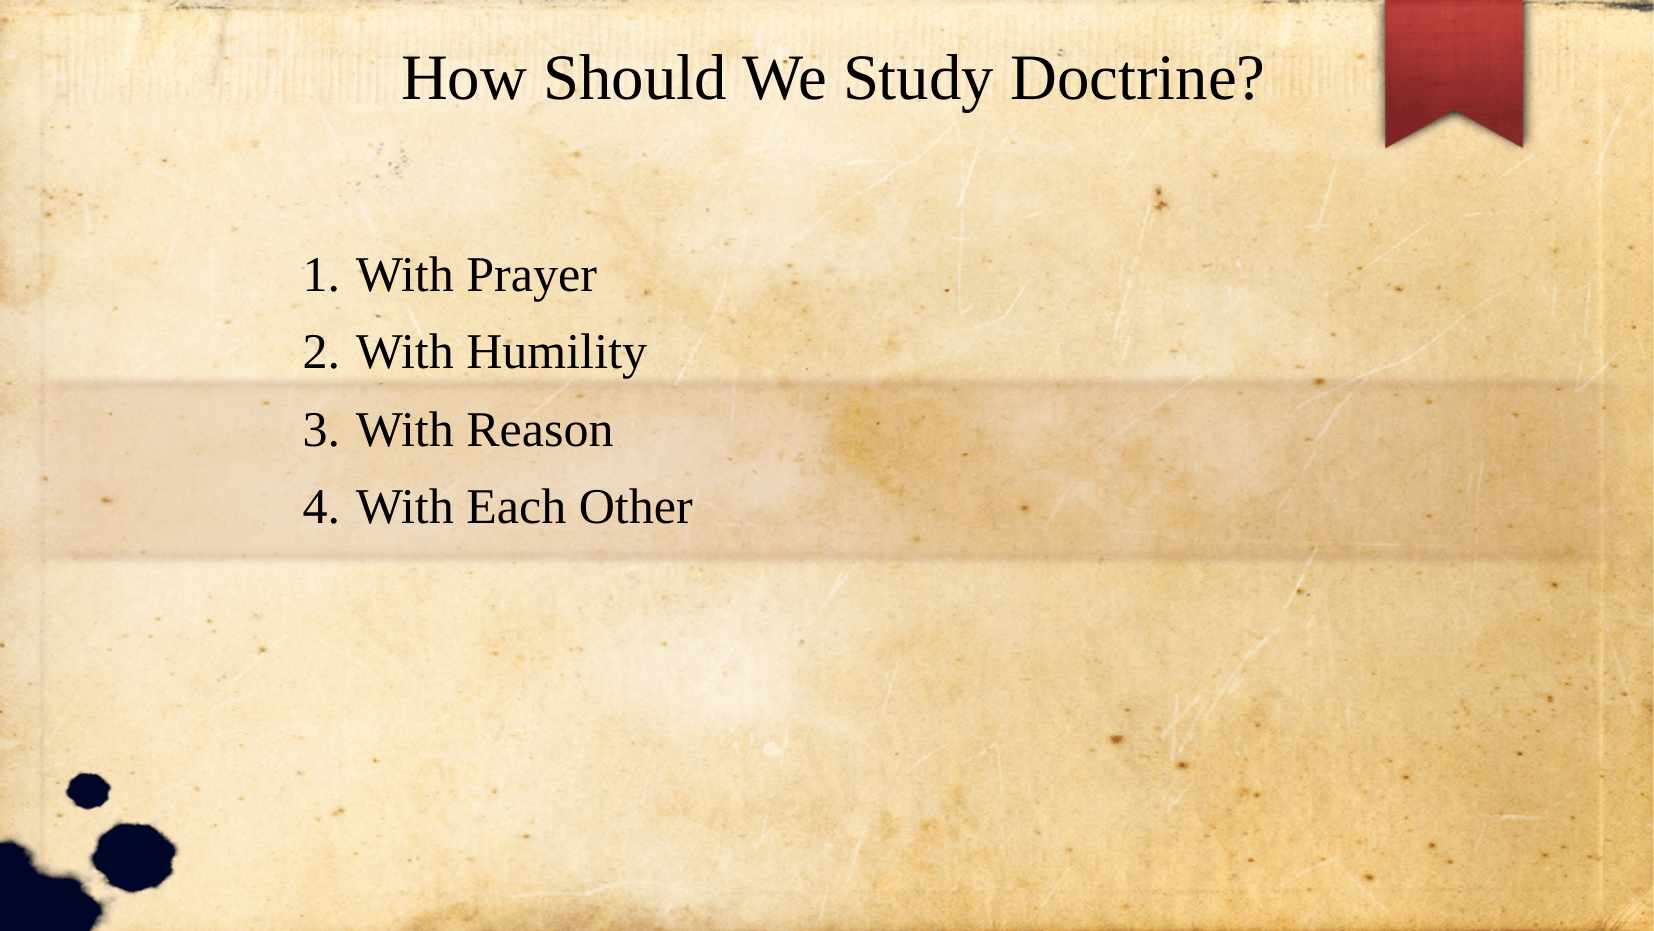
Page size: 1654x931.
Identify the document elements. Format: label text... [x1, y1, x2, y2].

picture [0, 0, 1654, 931]
list With Prayer With Humility With Reason With Each Other [284, 247, 1654, 721]
title How Should We Study Doctrine? [90, 0, 1579, 156]
